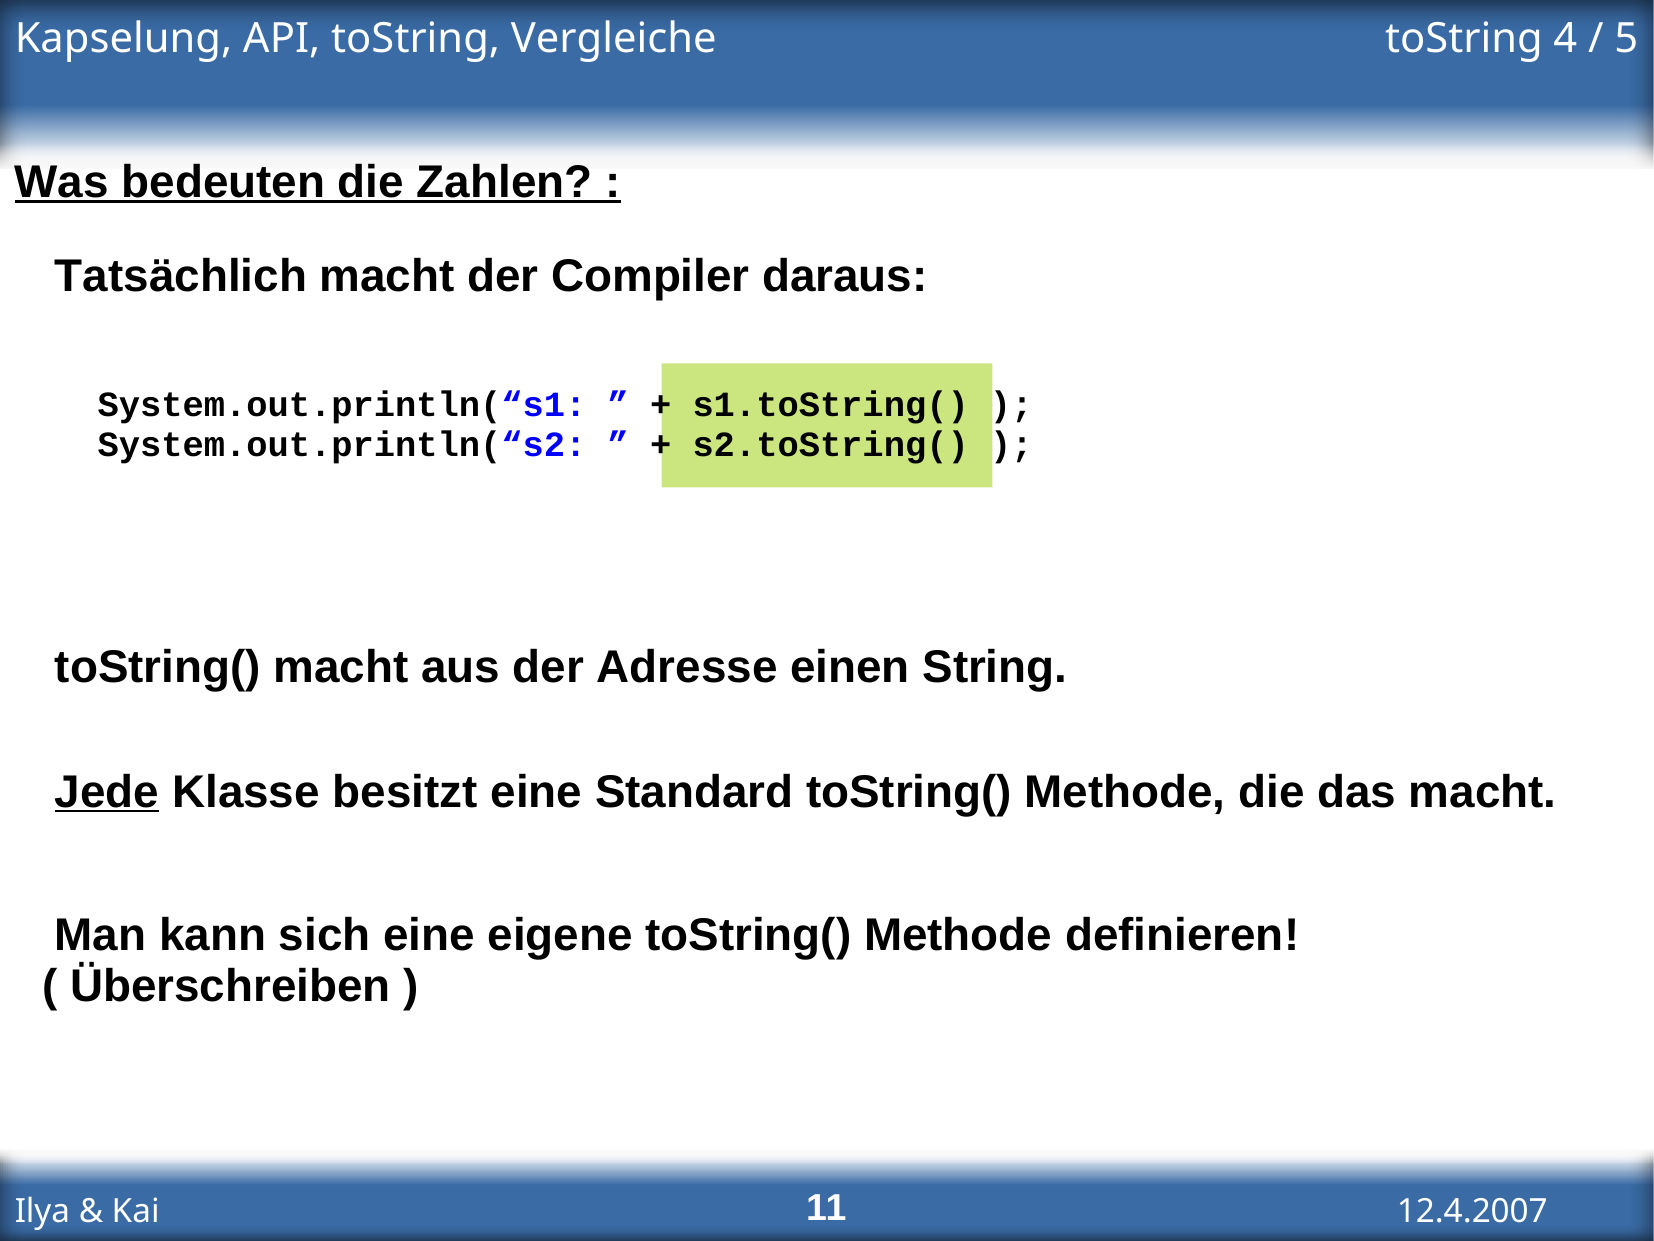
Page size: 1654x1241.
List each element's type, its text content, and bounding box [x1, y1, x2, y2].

picture [0, 0, 1654, 148]
picture [0, 1149, 1654, 1241]
text_box toString() macht aus der Adresse einen String. [27, 633, 1626, 701]
text_box Tatsächlich macht der Compiler daraus: [27, 242, 1626, 309]
text_box System.out.println(“s1: ” + s1.toString() ); System.out.println(“s2: ” + s2.toString() ); [82, 371, 1571, 483]
text_box [661, 363, 993, 371]
text_box Man kann sich eine eigene toString() Methode definieren! ( Überschreiben ) [27, 901, 1626, 1019]
text_box Jede Klasse besitzt eine Standard toString() Methode, die das macht. [27, 757, 1626, 825]
text_box [661, 483, 993, 488]
text_box Was bedeuten die Zahlen? : [0, 148, 1654, 216]
text_box toString 4 / 5 [1226, 0, 1654, 73]
